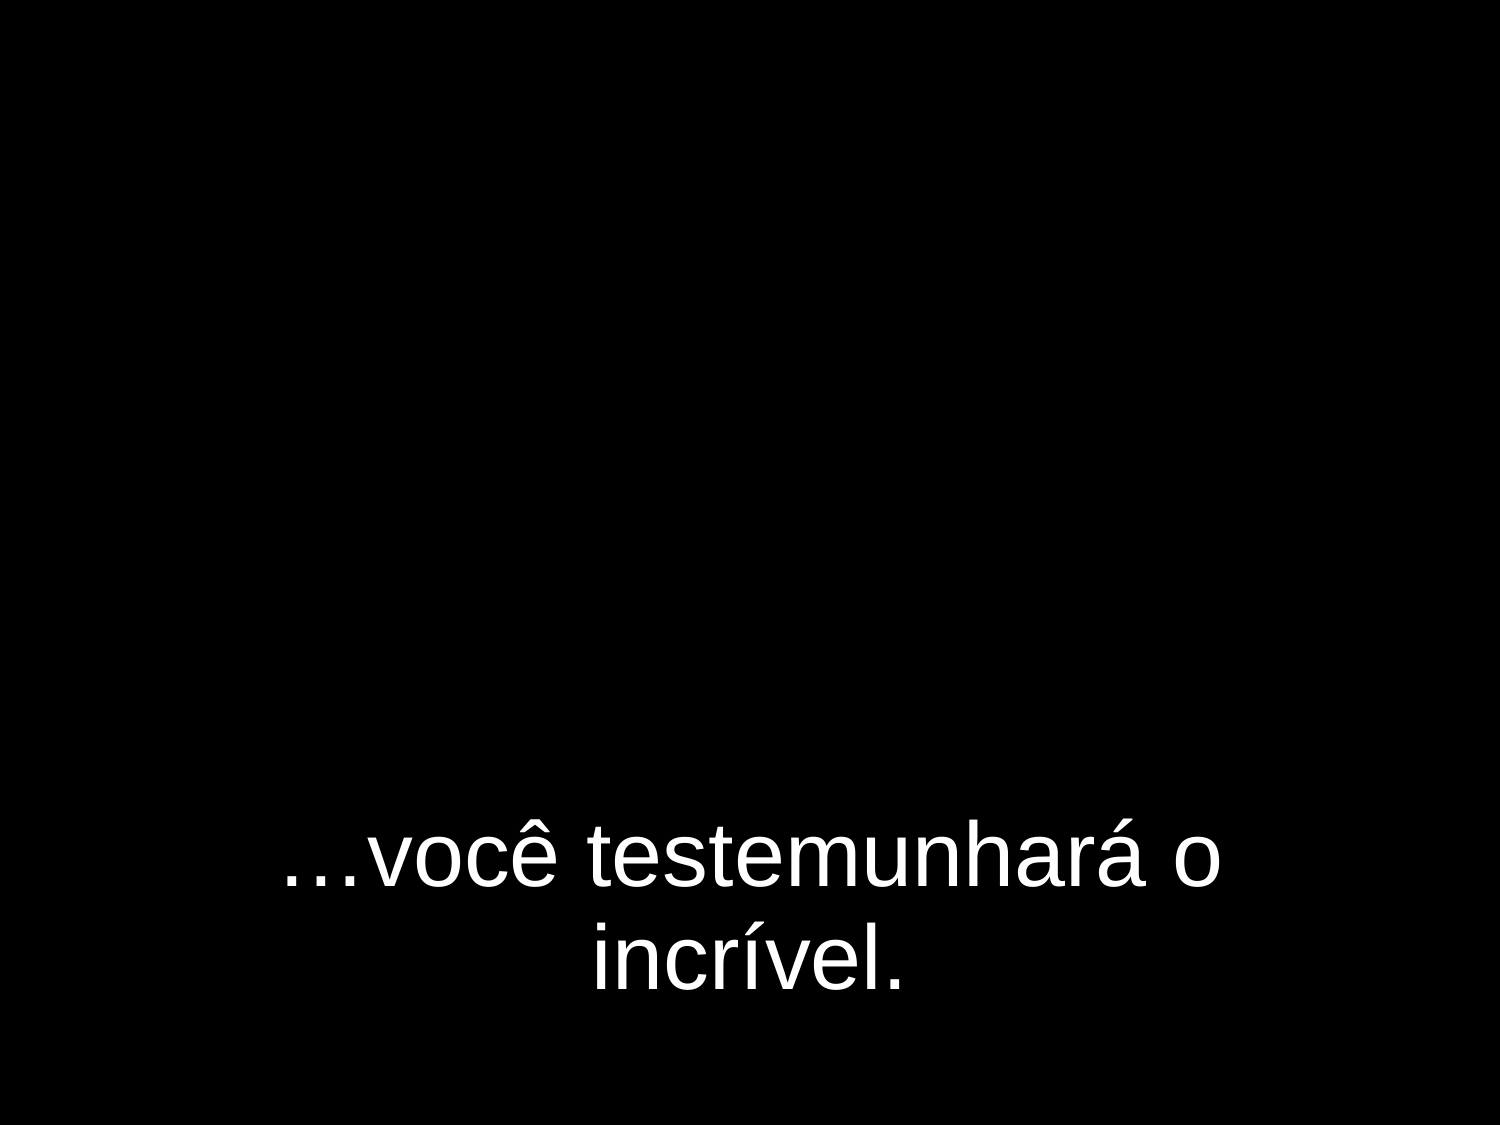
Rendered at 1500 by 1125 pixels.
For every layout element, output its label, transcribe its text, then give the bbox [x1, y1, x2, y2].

title …você testemunhará o incrível. [112, 788, 1388, 1024]
